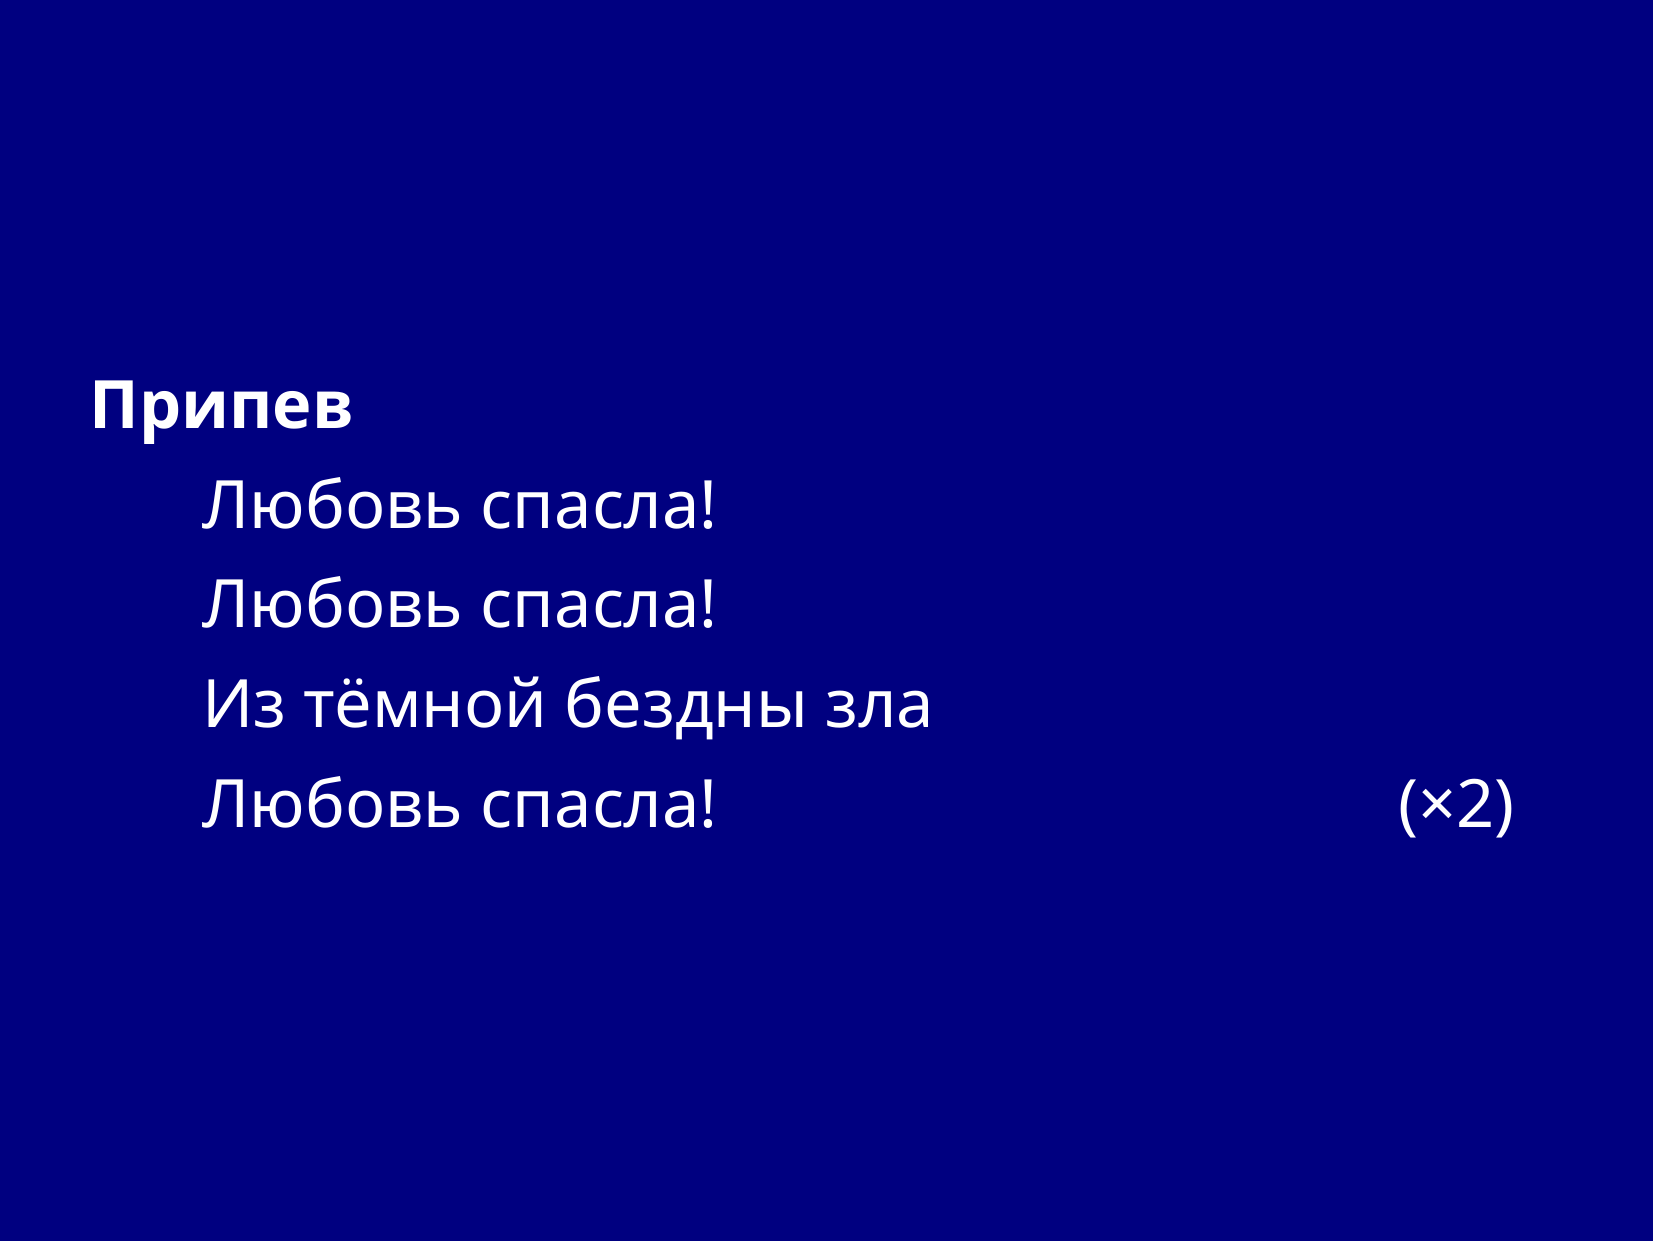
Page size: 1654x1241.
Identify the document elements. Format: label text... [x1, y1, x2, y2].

text_box Припев Любовь спасла! Любовь спасла! Из тёмной бездны зла Любовь спасла! (×2) [75, 150, 1576, 1163]
